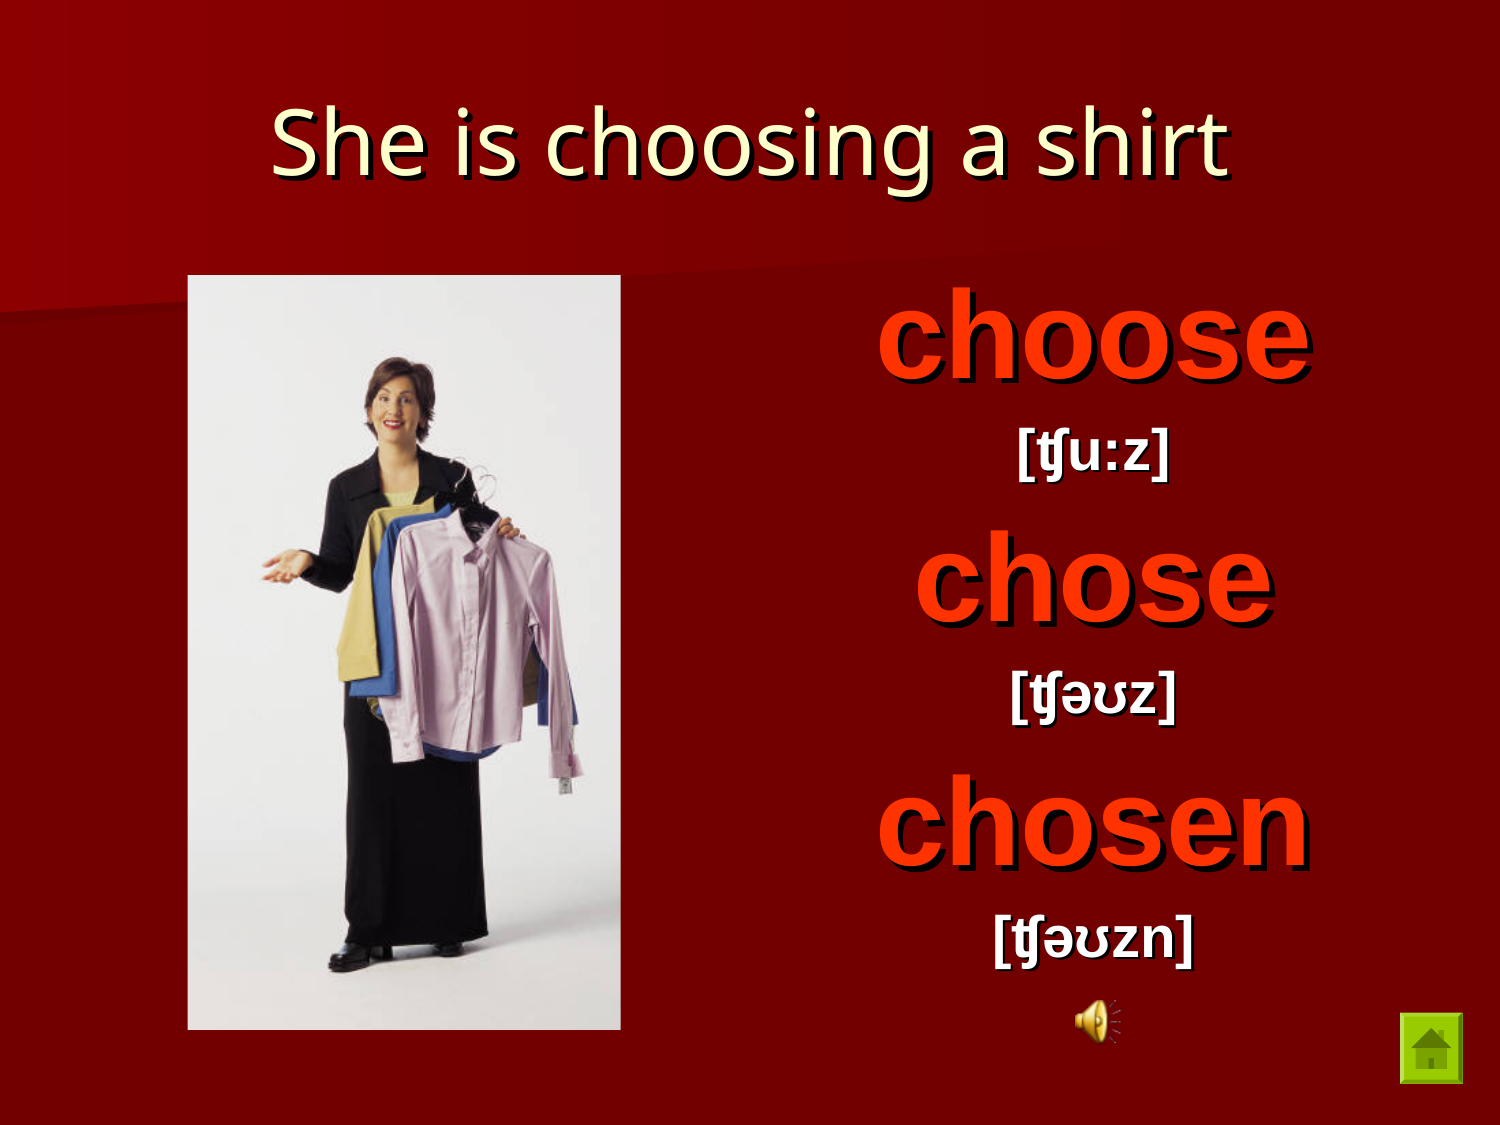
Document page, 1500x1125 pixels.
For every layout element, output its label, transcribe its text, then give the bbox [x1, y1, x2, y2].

list choose [ʧu:z] chose [ʧəʊz] chosen [ʧəʊzn] [762, 262, 1426, 1000]
title She is choosing a shirt [75, 45, 1426, 233]
picture [1074, 999, 1126, 1051]
picture [187, 275, 621, 1030]
text_box [1401, 1012, 1463, 1084]
